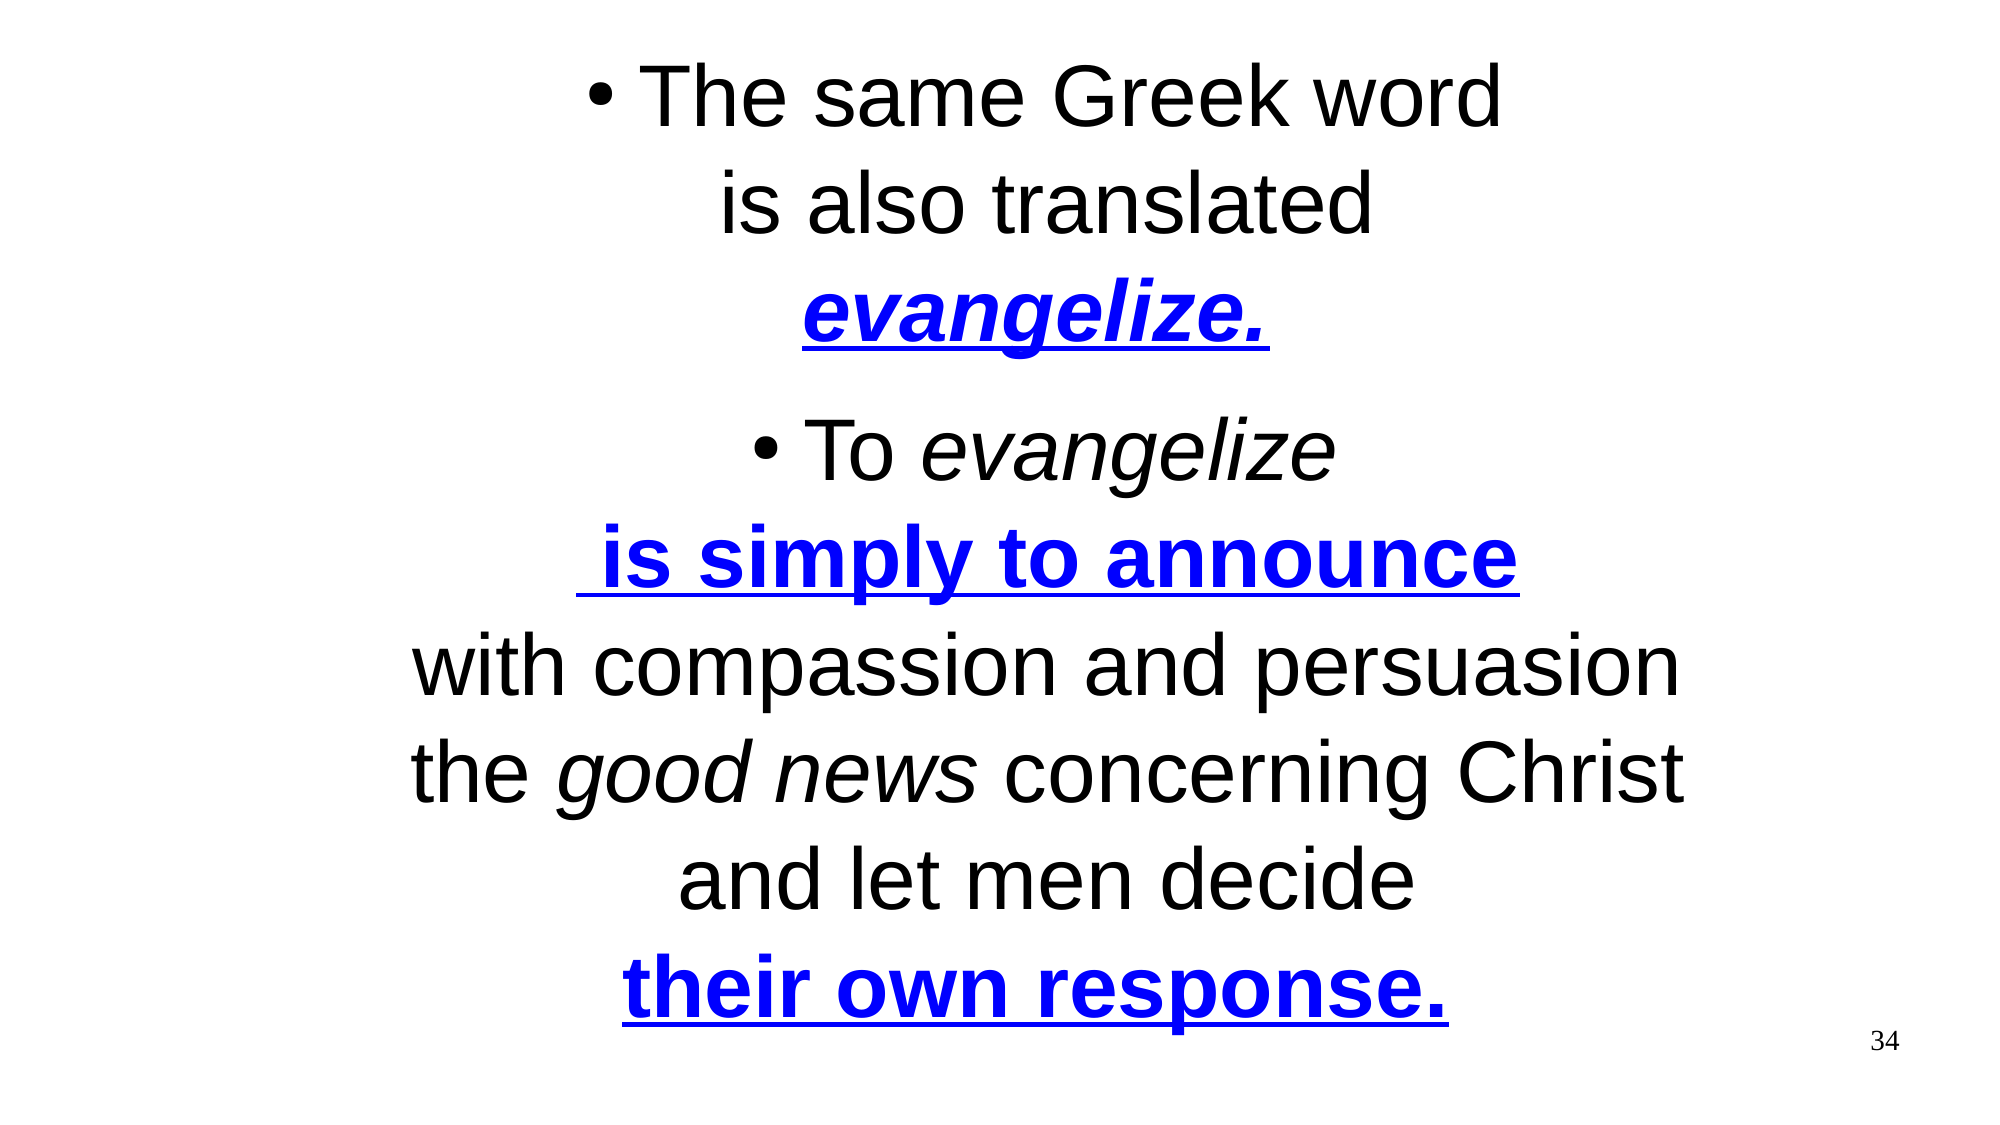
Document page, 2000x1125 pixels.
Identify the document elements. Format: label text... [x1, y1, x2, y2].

list The same Greek word is also translated evangelize. To evangelize is simply to announce with compassion and persuasion the good news concerning Christ and let men decide their own response. [37, 37, 1988, 1088]
